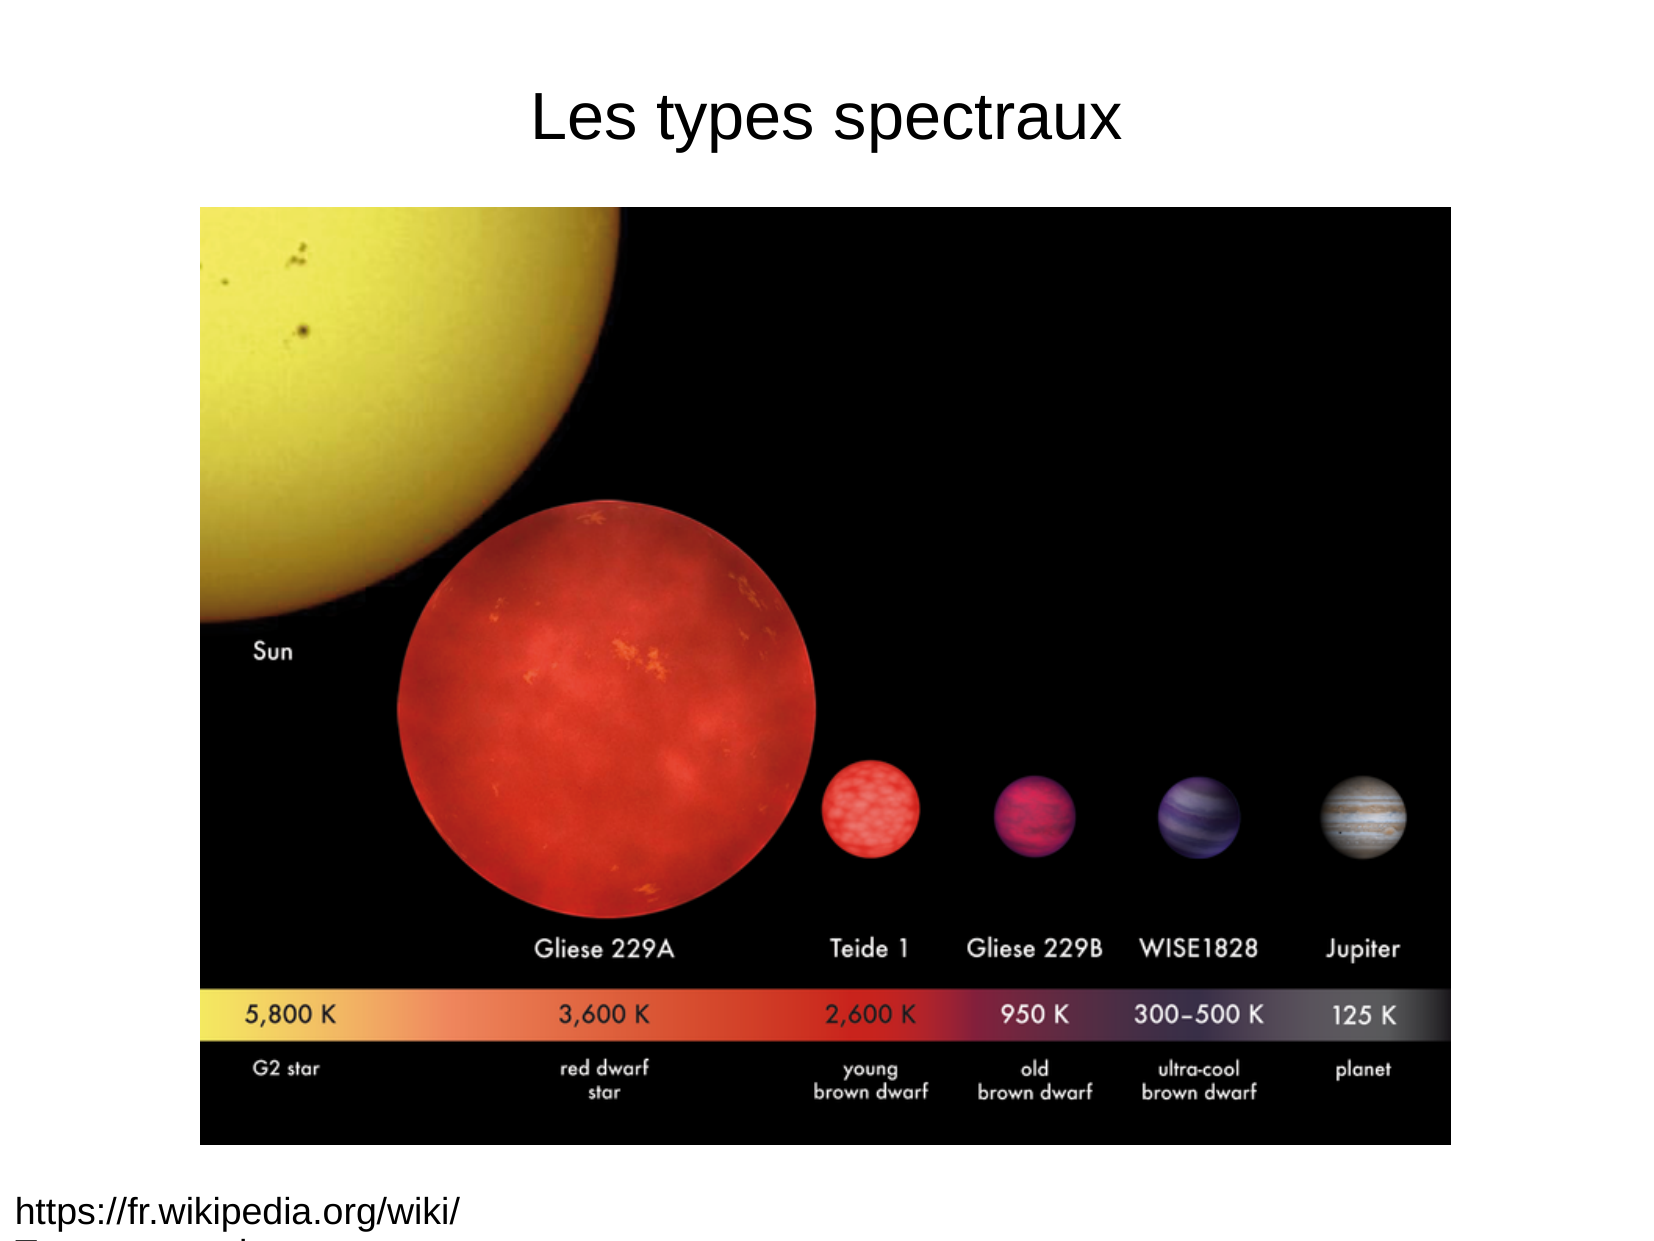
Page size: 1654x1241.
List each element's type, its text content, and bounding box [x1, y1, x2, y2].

picture [200, 207, 1451, 1145]
text_box Les types spectraux [0, 71, 1654, 161]
text_box https://fr.wikipedia.org/wiki/Type_spectral [0, 1183, 707, 1241]
